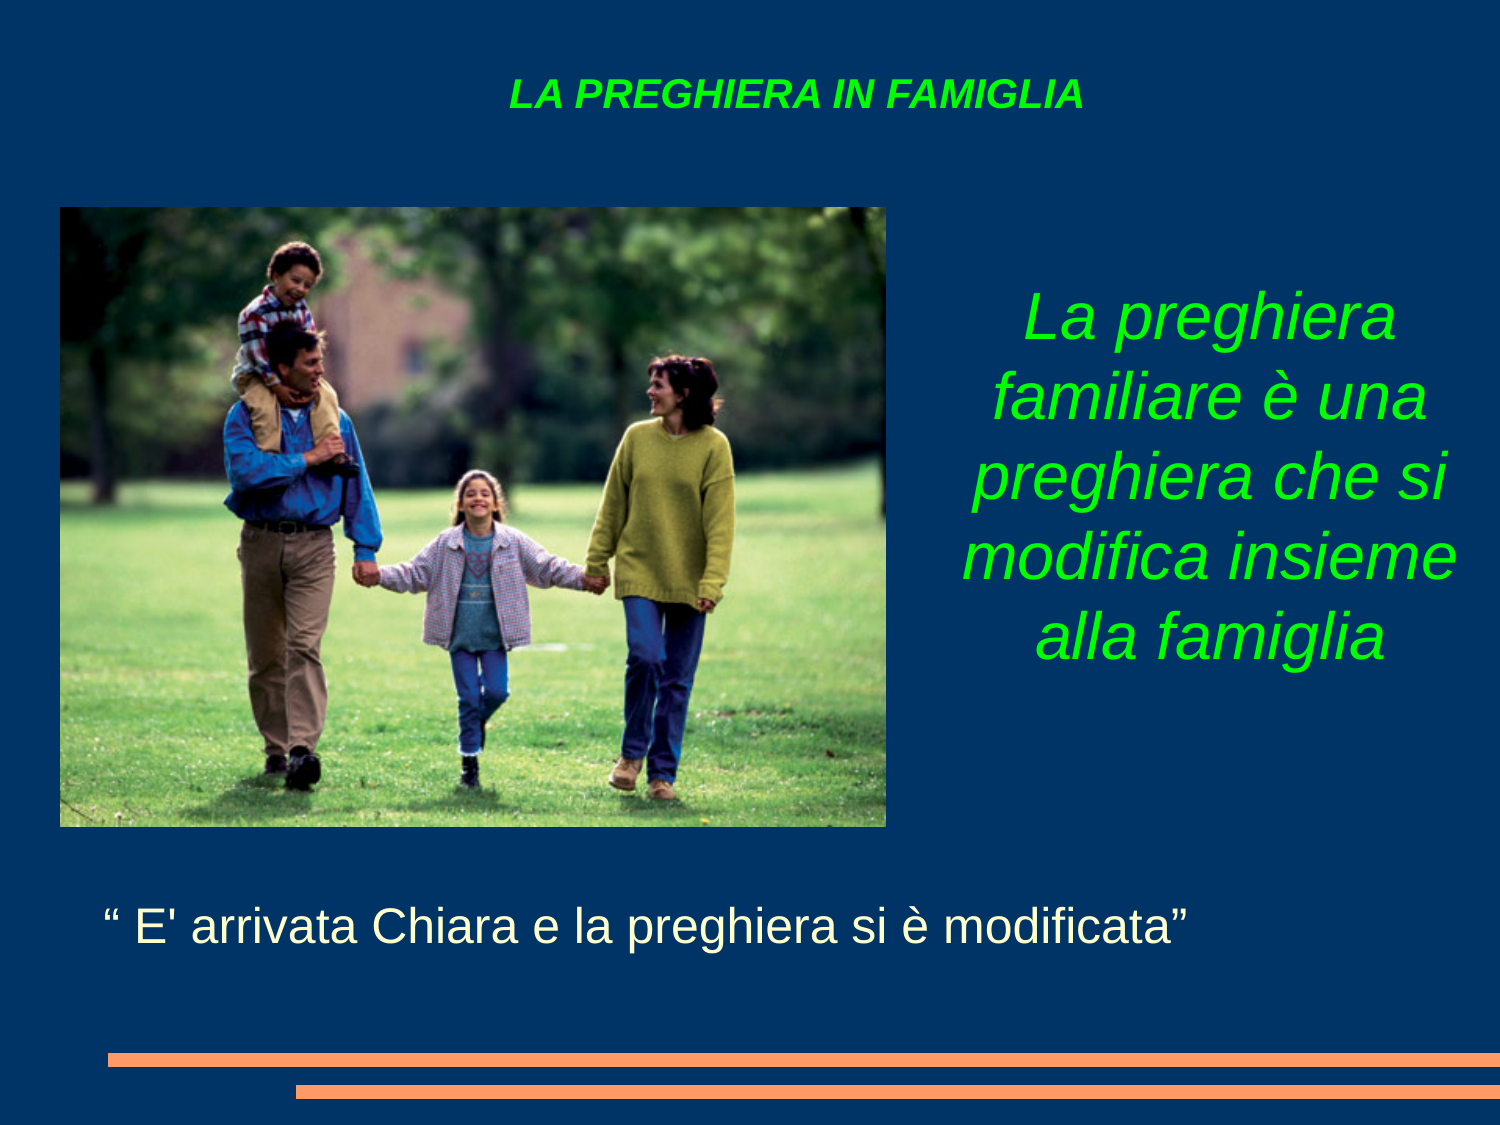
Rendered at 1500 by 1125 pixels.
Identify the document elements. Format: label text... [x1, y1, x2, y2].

picture [60, 208, 886, 827]
text_box “ E' arrivata Chiara e la preghiera si è modificata” [88, 885, 1359, 961]
text_box LA PREGHIERA IN FAMIGLIA [206, 59, 1388, 124]
text_box La preghiera familiare è una preghiera che si modifica insieme alla famiglia [944, 265, 1477, 827]
